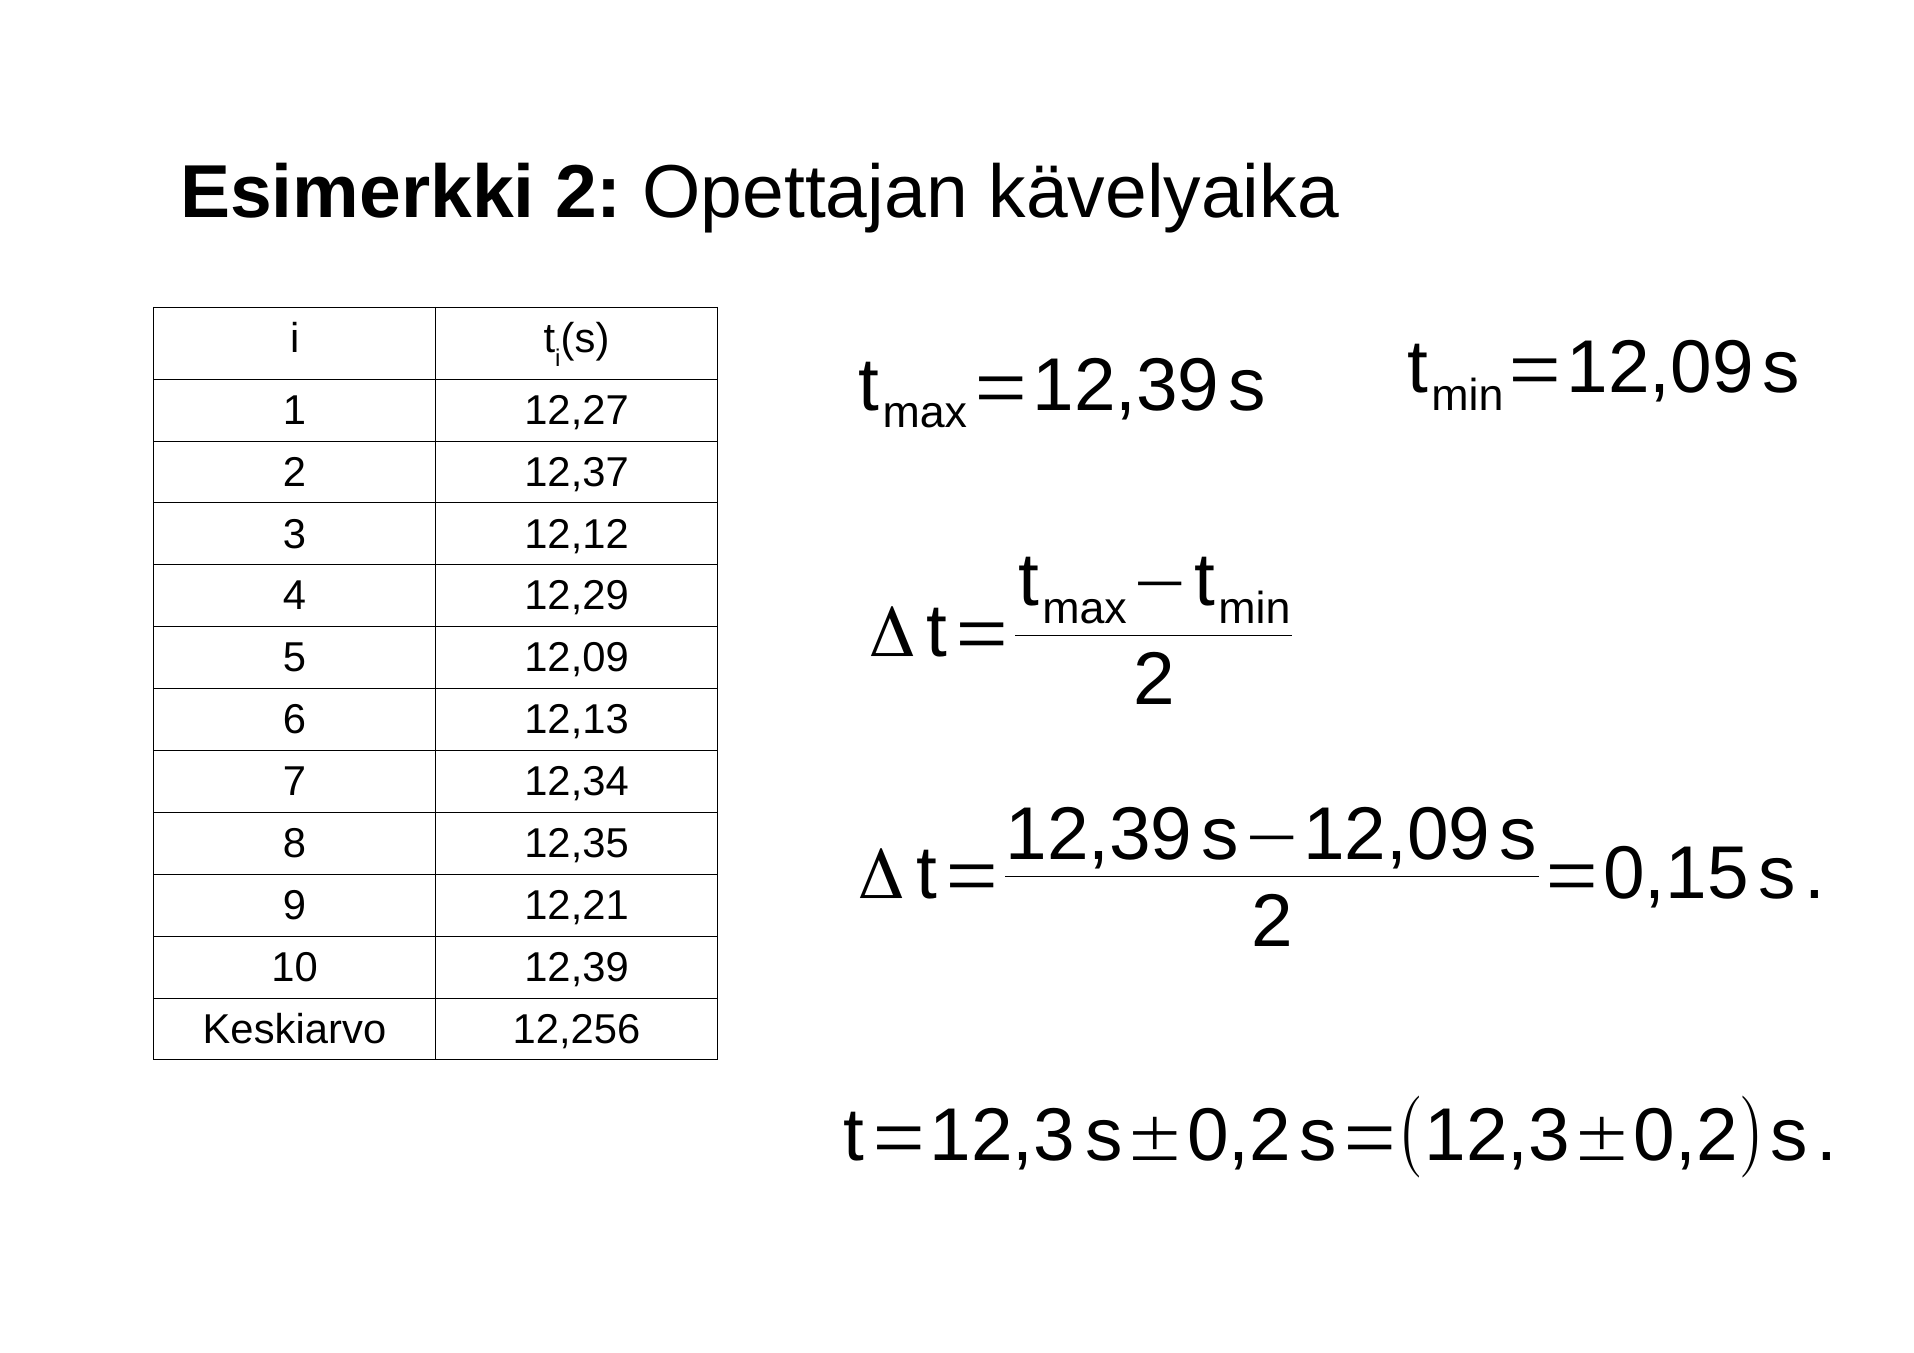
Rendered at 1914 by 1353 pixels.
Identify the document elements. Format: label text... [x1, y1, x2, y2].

table_cell 12,29 [436, 565, 717, 626]
chart [1399, 324, 1808, 420]
table_cell 12,256 [436, 999, 717, 1059]
table_cell 3 [154, 503, 435, 564]
chart [850, 342, 1273, 438]
table_cell 12,09 [436, 627, 717, 688]
table_cell 12,13 [436, 689, 717, 750]
table_cell 9 [154, 875, 435, 936]
text_box Esimerkki 2: Opettajan kävelyaika [165, 141, 1713, 325]
table_cell 7 [154, 751, 435, 812]
table_cell 10 [154, 937, 435, 998]
chart [861, 537, 1300, 721]
chart [834, 1091, 1843, 1182]
table_cell 8 [154, 813, 435, 874]
table_header ti(s) [436, 308, 717, 379]
table_cell 12,35 [436, 813, 717, 874]
table_cell 12,12 [436, 503, 717, 564]
table_cell 12,37 [436, 442, 717, 502]
chart [850, 791, 1832, 963]
table_header i [154, 308, 435, 379]
table_cell 2 [154, 442, 435, 502]
table_cell Keskiarvo [154, 999, 435, 1059]
table_cell 1 [154, 380, 435, 441]
table_cell 12,39 [436, 937, 717, 998]
table_cell 6 [154, 689, 435, 750]
table_cell 12,34 [436, 751, 717, 812]
table_cell 12,21 [436, 875, 717, 936]
table_cell 12,27 [436, 380, 717, 441]
table_cell 4 [154, 565, 435, 626]
table_cell 5 [154, 627, 435, 688]
